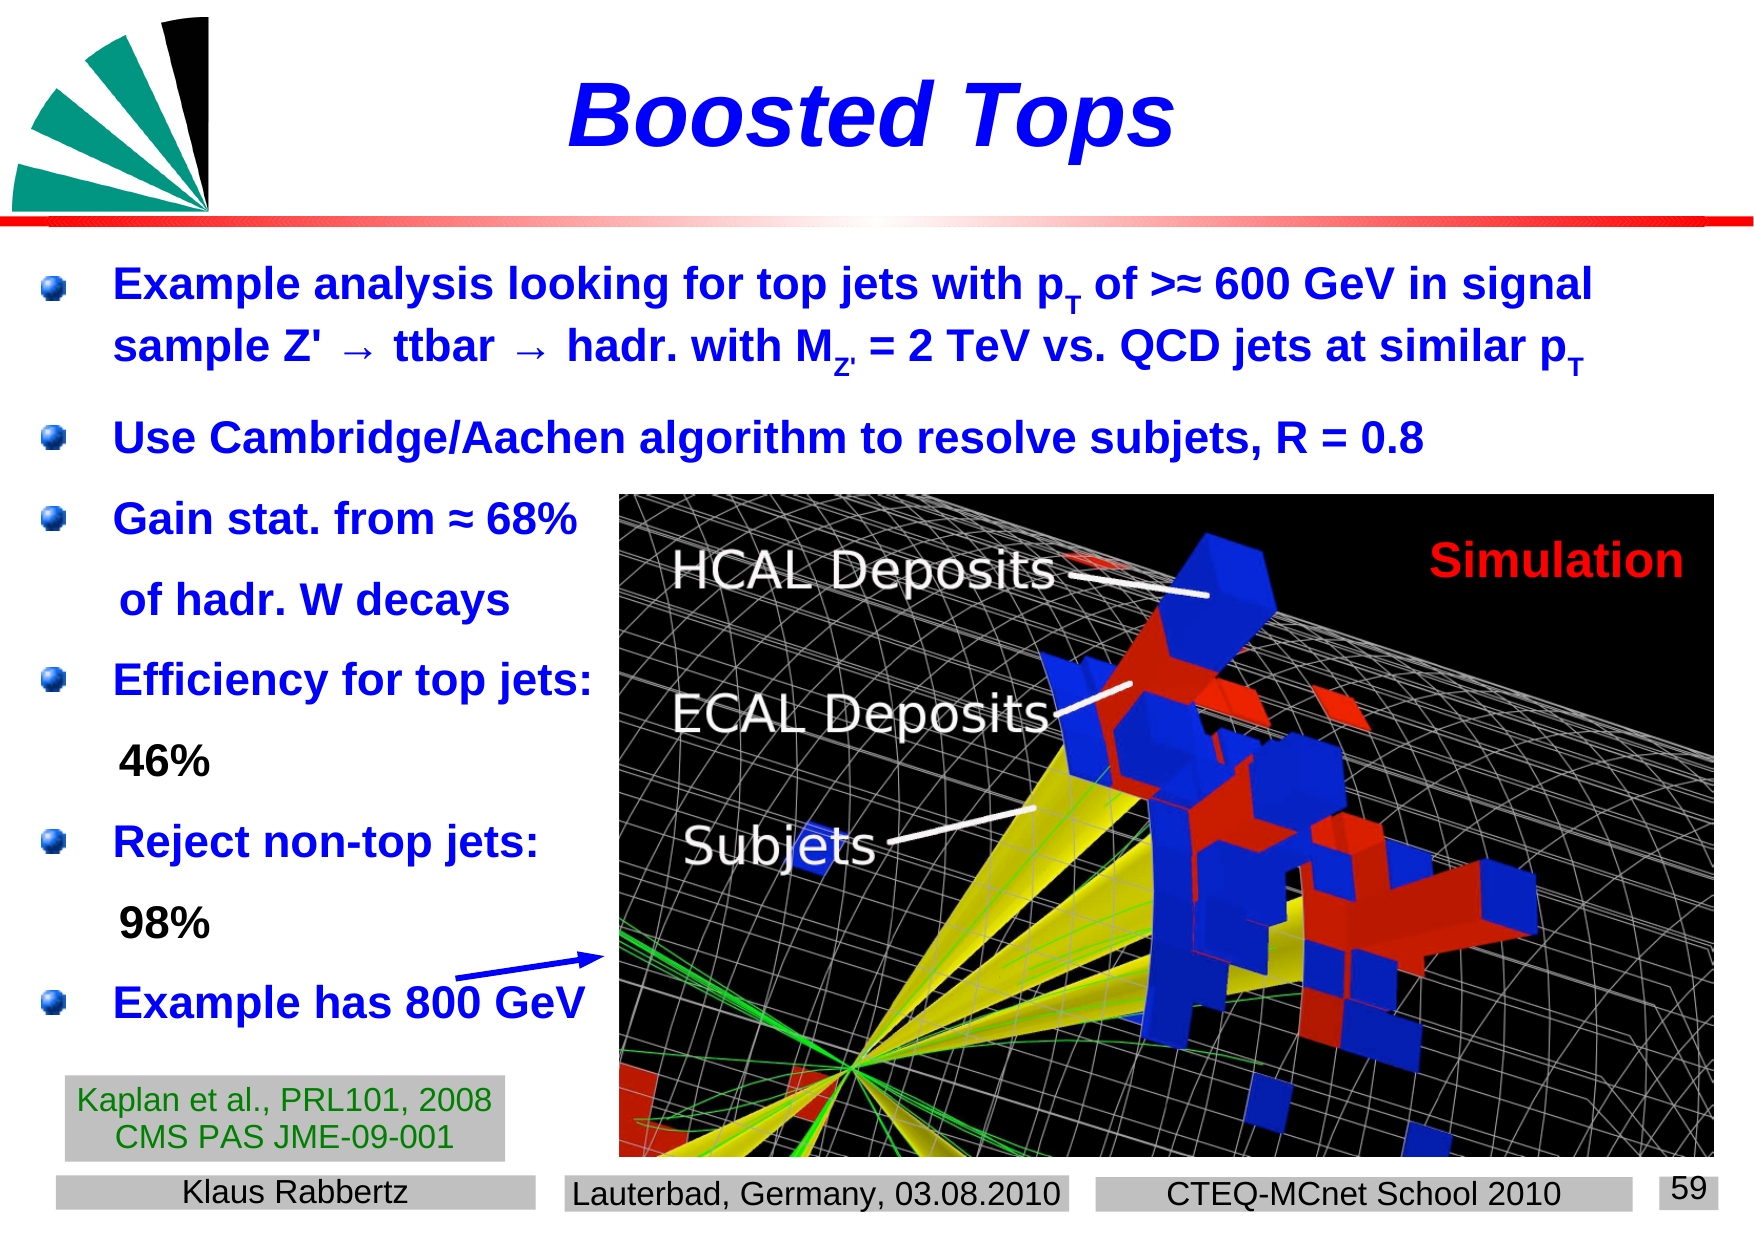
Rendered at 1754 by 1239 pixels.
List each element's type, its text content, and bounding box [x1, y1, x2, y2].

text_box Simulation [1417, 526, 1697, 596]
picture [12, 17, 209, 214]
text_box Kaplan et al., PRL101, 2008 CMS PAS JME-09-001 [64, 1075, 506, 1162]
list Example analysis looking for top jets with pT of >≈ 600 GeV in signal sample Z' → ttbar → hadr. with MZ' = 2 TeV vs. QCD jets at similar pT Use Cambridge/Aachen algorithm to resolve subjets, R = 0.8 Gain stat. from ≈ 68% of hadr. W decays Efficiency for top jets: 46% Reject non-top jets: 98% Example has 800 GeV [29, 257, 1654, 1040]
title Boosted Tops [220, 27, 1525, 202]
picture [618, 493, 1714, 1157]
